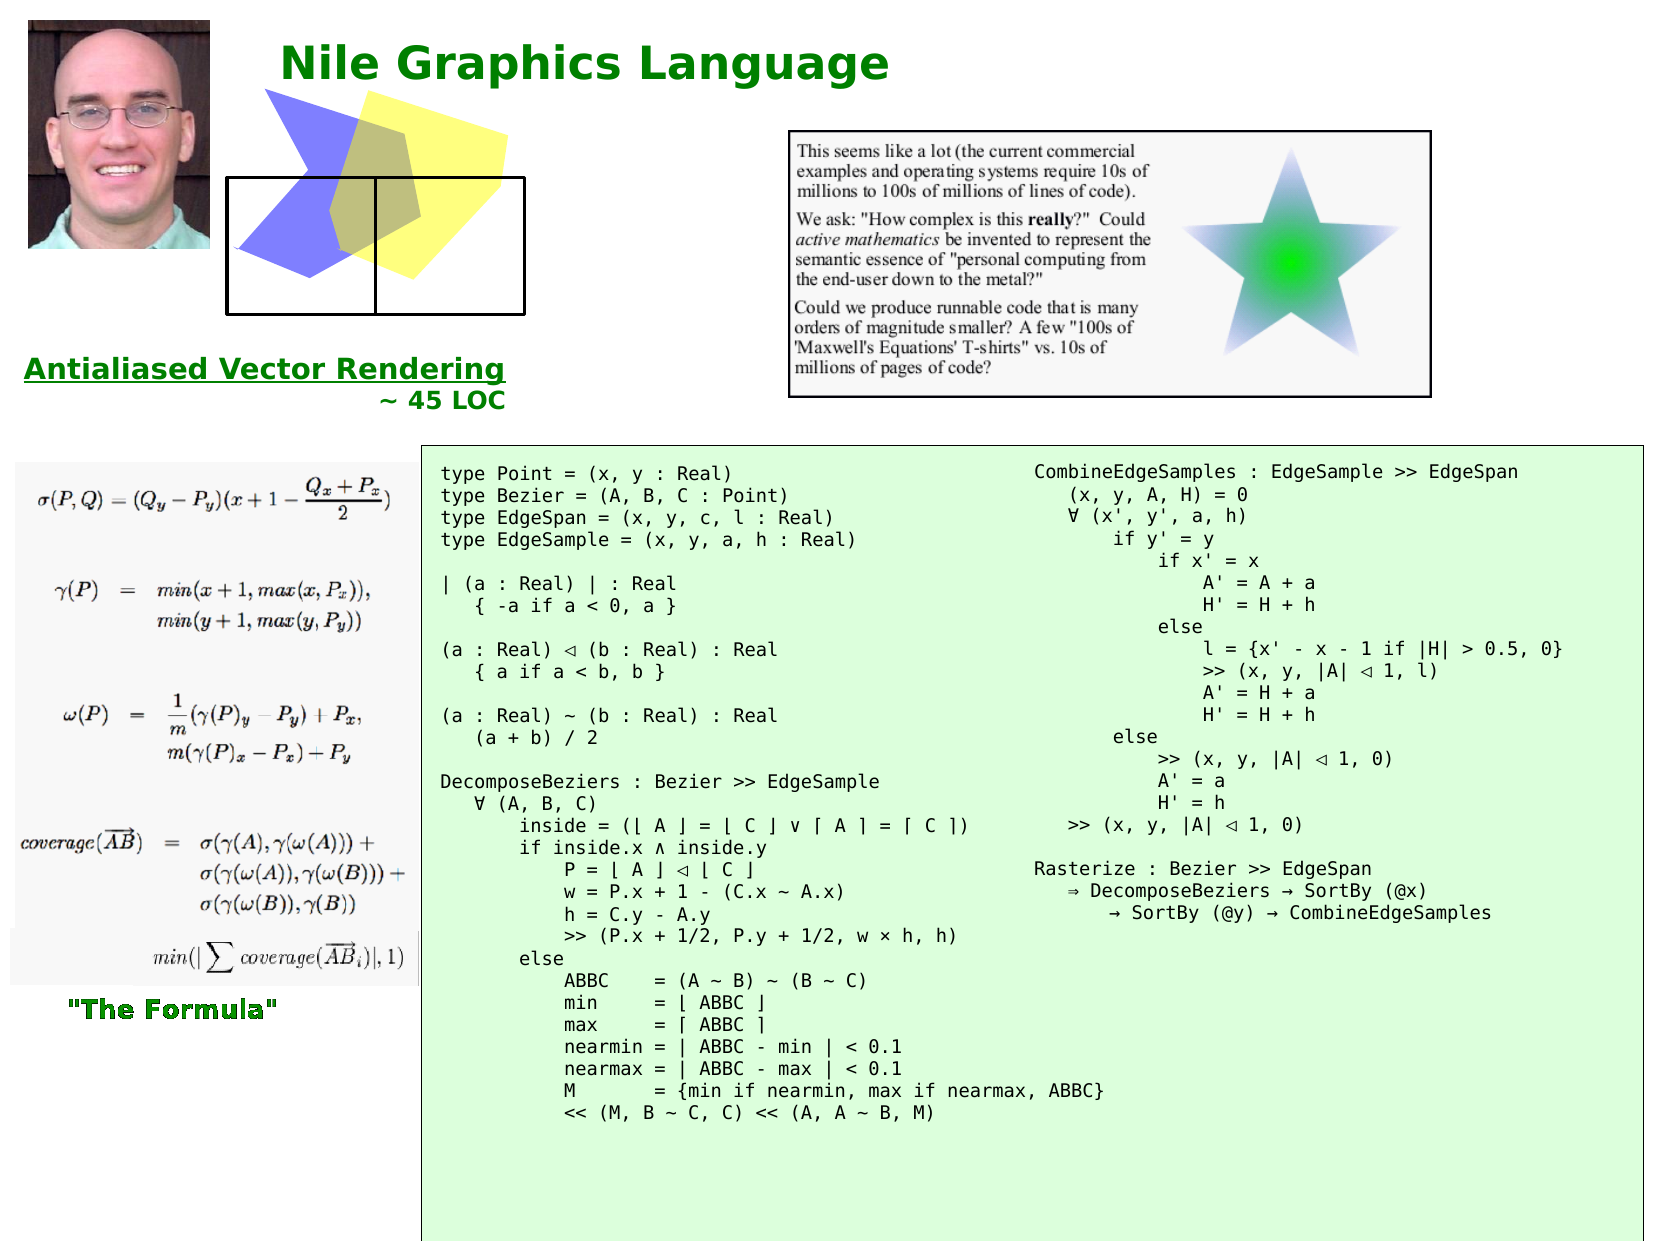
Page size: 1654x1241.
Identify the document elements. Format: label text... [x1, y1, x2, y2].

text_box [264, 88, 509, 176]
text_box Antialiased Vector Rendering ~ 45 LOC [9, 344, 537, 453]
picture [28, 20, 210, 249]
text_box [377, 179, 502, 280]
picture [10, 462, 419, 1026]
text_box [421, 445, 1644, 1241]
text_box Nile Graphics Language [264, 29, 994, 98]
text_box type Point = (x, y : Real) type Bezier = (A, B, C : Point) type EdgeSpan = (x, y, c, l : Real) type EdgeSample = (x, y, a, h : Real) | (a : Real) | : Real { -a if a < 0, a } (a : Real) ◁ (b : Real) : Real { a if a < b, b } (a : Real) ~ (b : Real) : Real (a + b) / 2 DecomposeBeziers : Bezier >> EdgeSample ∀ (A, B, C) inside = (⌊ A ⌋ = ⌊ C ⌋ ∨ ⌈ A ⌉ = ⌈ C ⌉) if inside.x ∧ inside.y P = ⌊ A ⌋ ◁ ⌊ C ⌋ w = P.x + 1 - (C.x ~ A.x) h = C.y - A.y >> (P.x + 1/2, P.y + 1/2, w × h, h) else ABBC = (A ~ B) ~ (B ~ C) min = ⌊ ABBC ⌋ max = ⌈ ABBC ⌉ nearmin = | ABBC - min | < 0.1 nearmax = | ABBC - max | < 0.1 M = {min if nearmin, max if nearmax, ABBC} << (M, B ~ C, C) << (A, A ~ B, M) [425, 455, 1130, 1200]
text_box [233, 179, 374, 279]
picture [788, 130, 1432, 398]
text_box CombineEdgeSamples : EdgeSample >> EdgeSpan (x, y, A, H) = 0 ∀ (x', y', a, h) if y' = y if x' = x A' = A + a H' = H + h else l = {x' - x - 1 if |H| > 0.5, 0} >> (x, y, |A| ◁ 1, l) A' = H + a H' = H + h else >> (x, y, |A| ◁ 1, 0) A' = a H' = h >> (x, y, |A| ◁ 1, 0) Rasterize : Bezier >> EdgeSpan ⇒ DecomposeBeziers → SortBy (@x) → SortBy (@y) → CombineEdgeSamples [1019, 454, 1590, 960]
